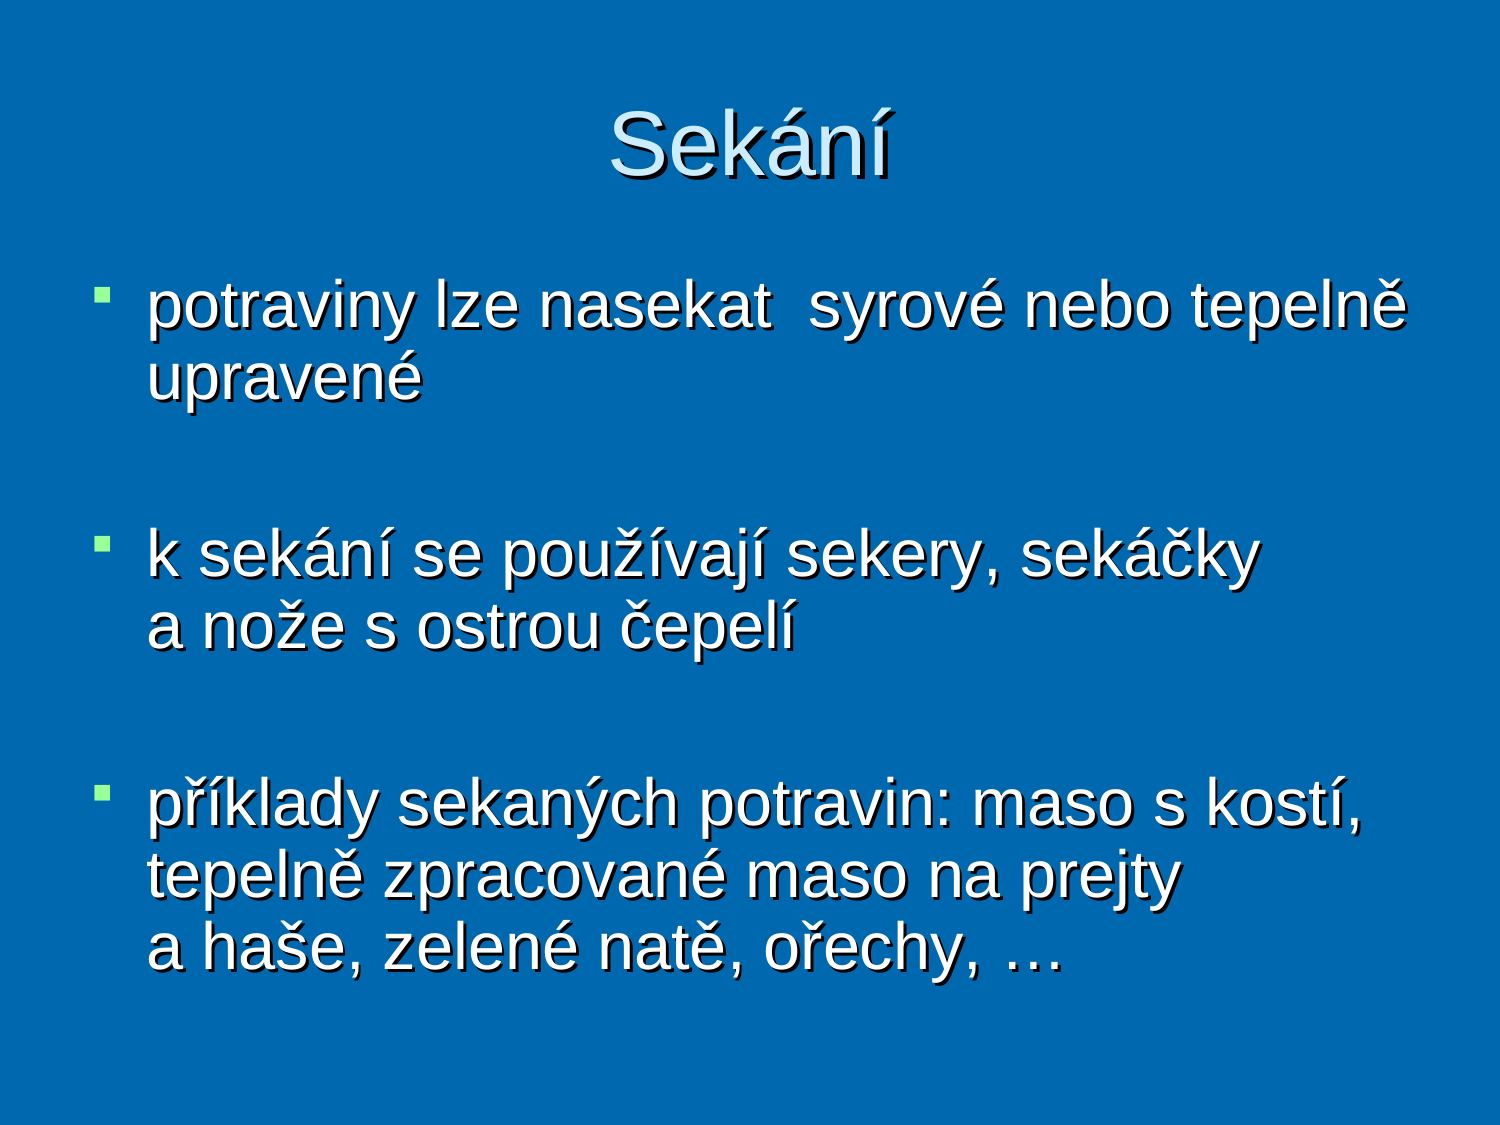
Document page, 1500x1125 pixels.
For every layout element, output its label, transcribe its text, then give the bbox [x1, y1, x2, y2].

list potraviny lze nasekat syrové nebo tepelně upravené k sekání se používají sekery, sekáčky a nože s ostrou čepelí příklady sekaných potravin: maso s kostí, tepelně zpracované maso na prejty a haše, zelené natě, ořechy, … [75, 262, 1426, 1006]
title Sekání [75, 45, 1426, 233]
